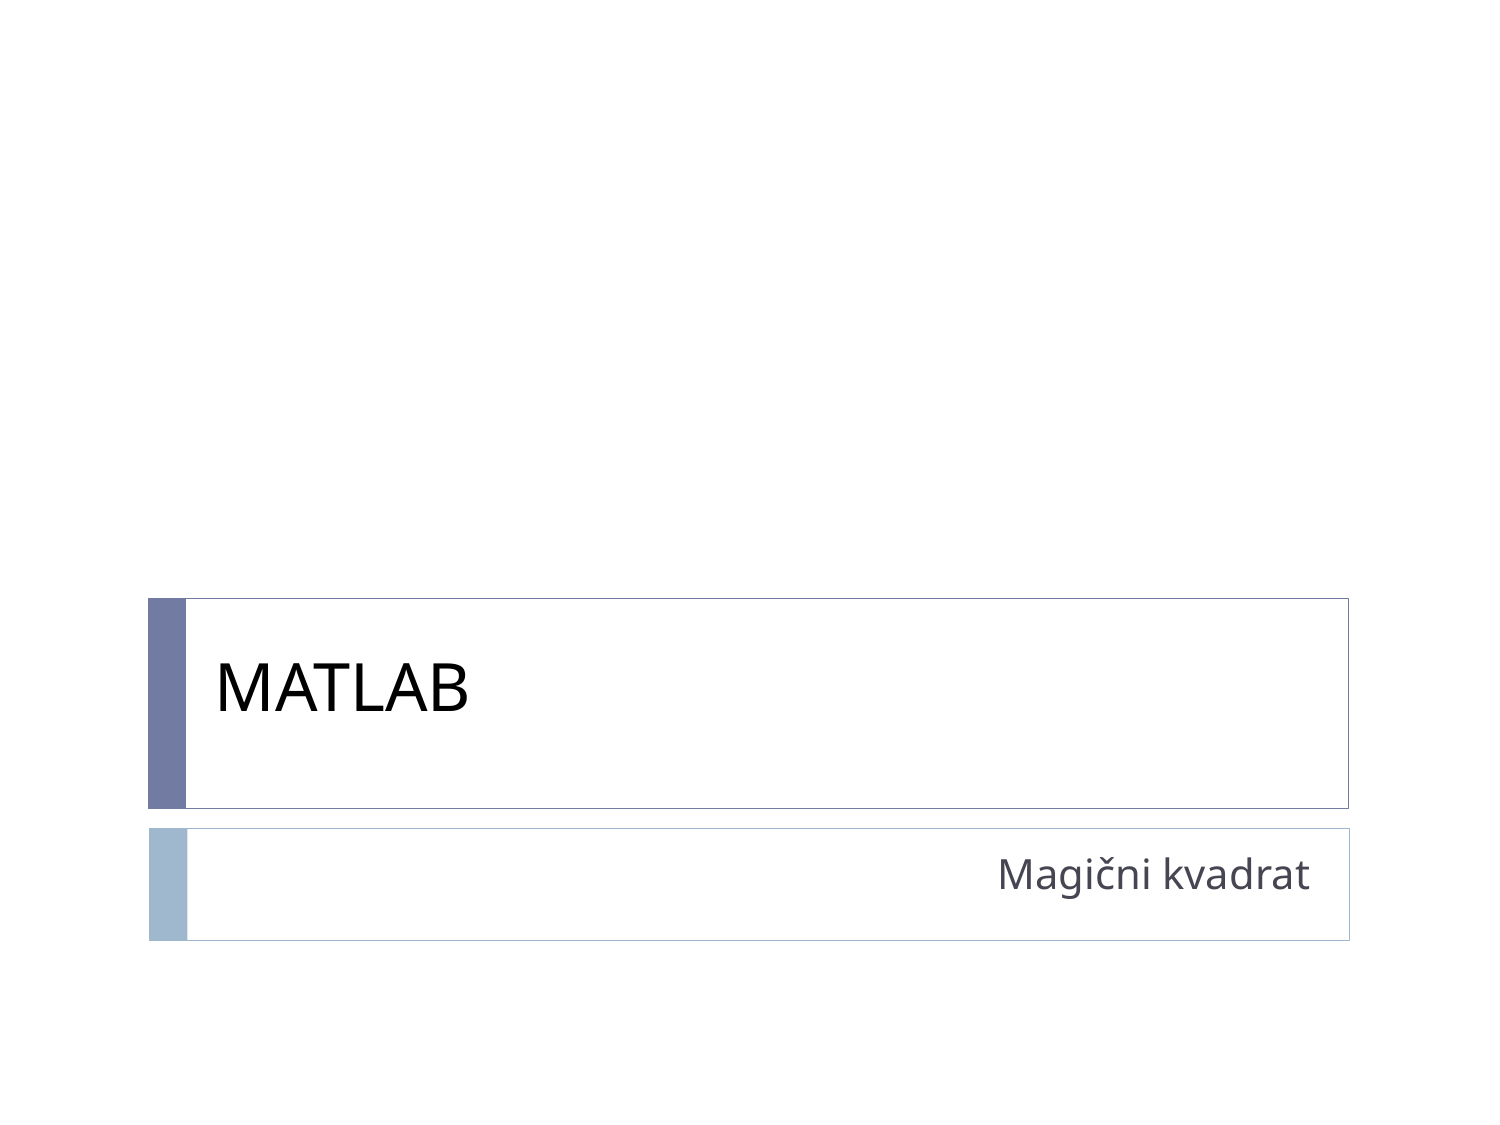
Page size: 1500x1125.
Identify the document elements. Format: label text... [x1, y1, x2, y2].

title MATLAB [200, 637, 1325, 800]
subtitle Magični kvadrat [200, 840, 1325, 929]
